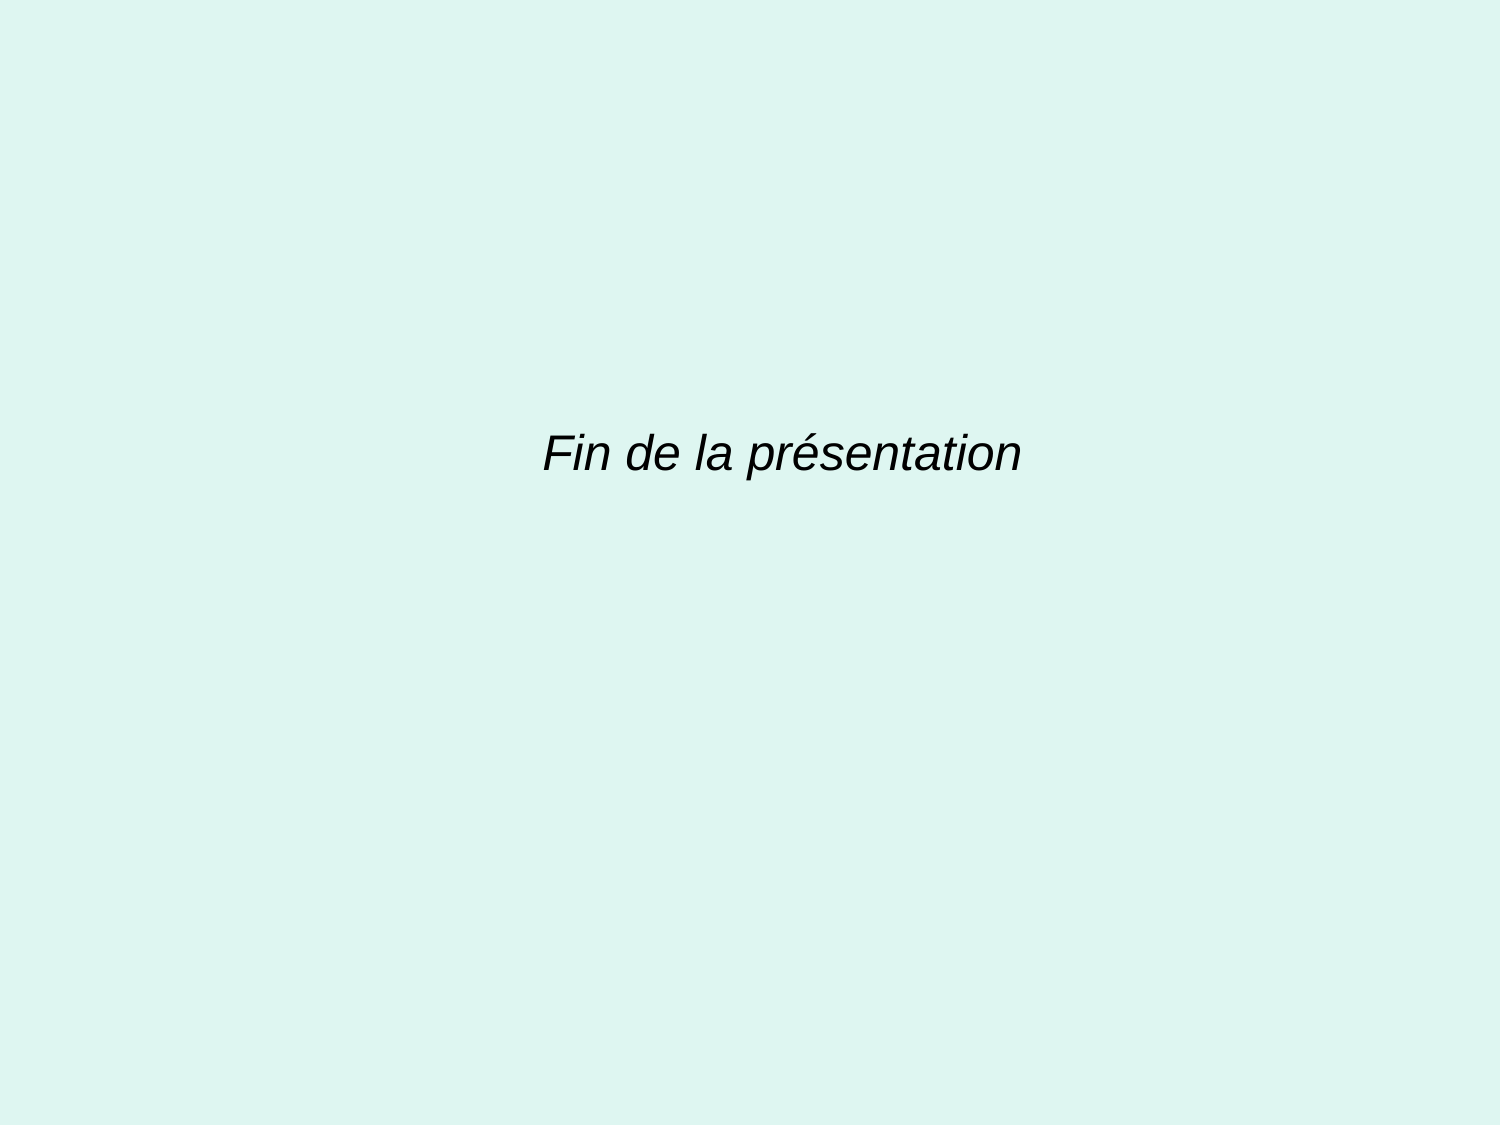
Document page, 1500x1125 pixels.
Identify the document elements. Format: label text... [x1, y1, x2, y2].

text_box Fin de la présentation [383, 413, 1182, 489]
